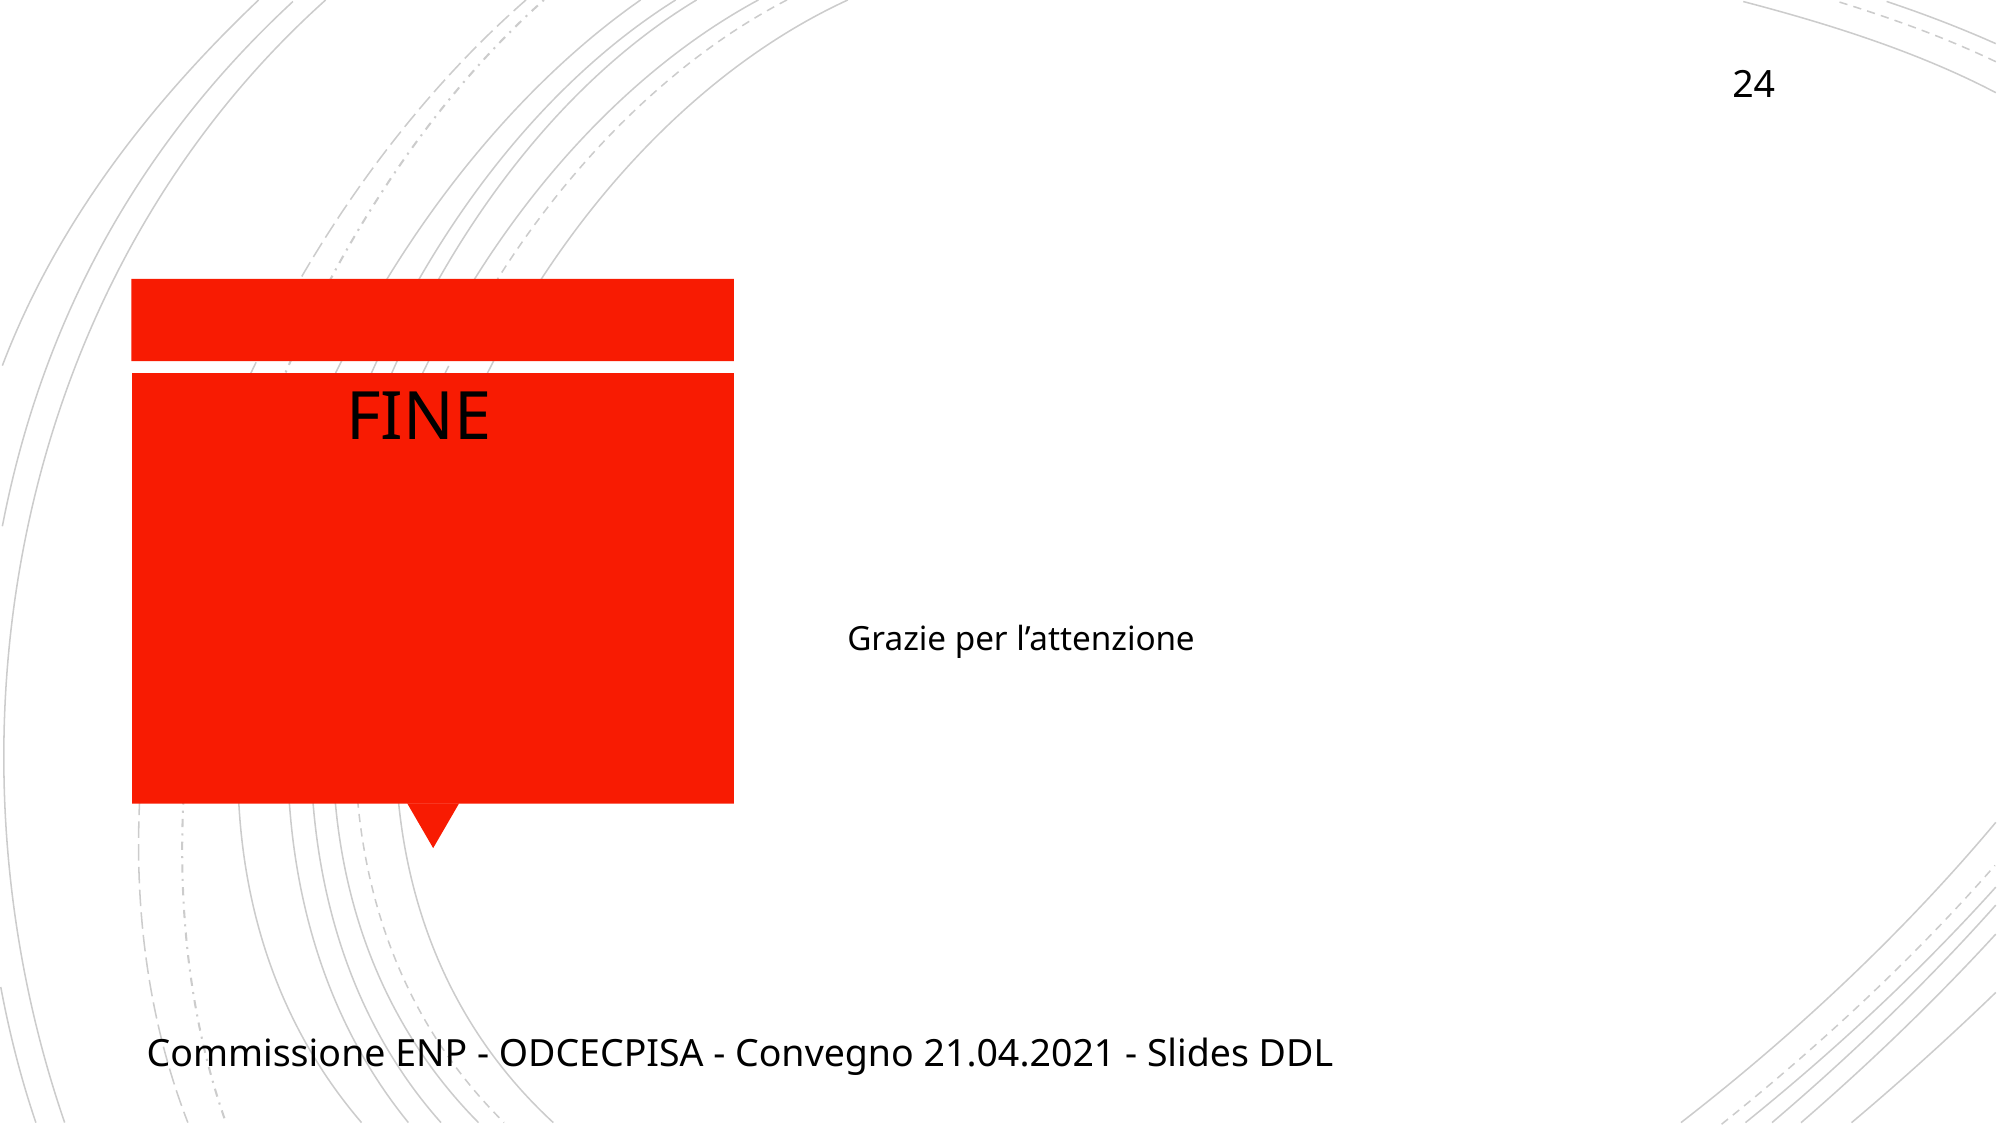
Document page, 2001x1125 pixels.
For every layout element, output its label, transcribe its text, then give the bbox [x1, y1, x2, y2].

title FINE [131, 377, 706, 781]
slide_number <numero> [1717, 52, 1868, 105]
list Grazie per l’attenzione [781, 26, 1915, 1125]
footer Commissione ENP - ODCECPISA - Convegno 21.04.2021 - Slides DDL [131, 1021, 1869, 1074]
